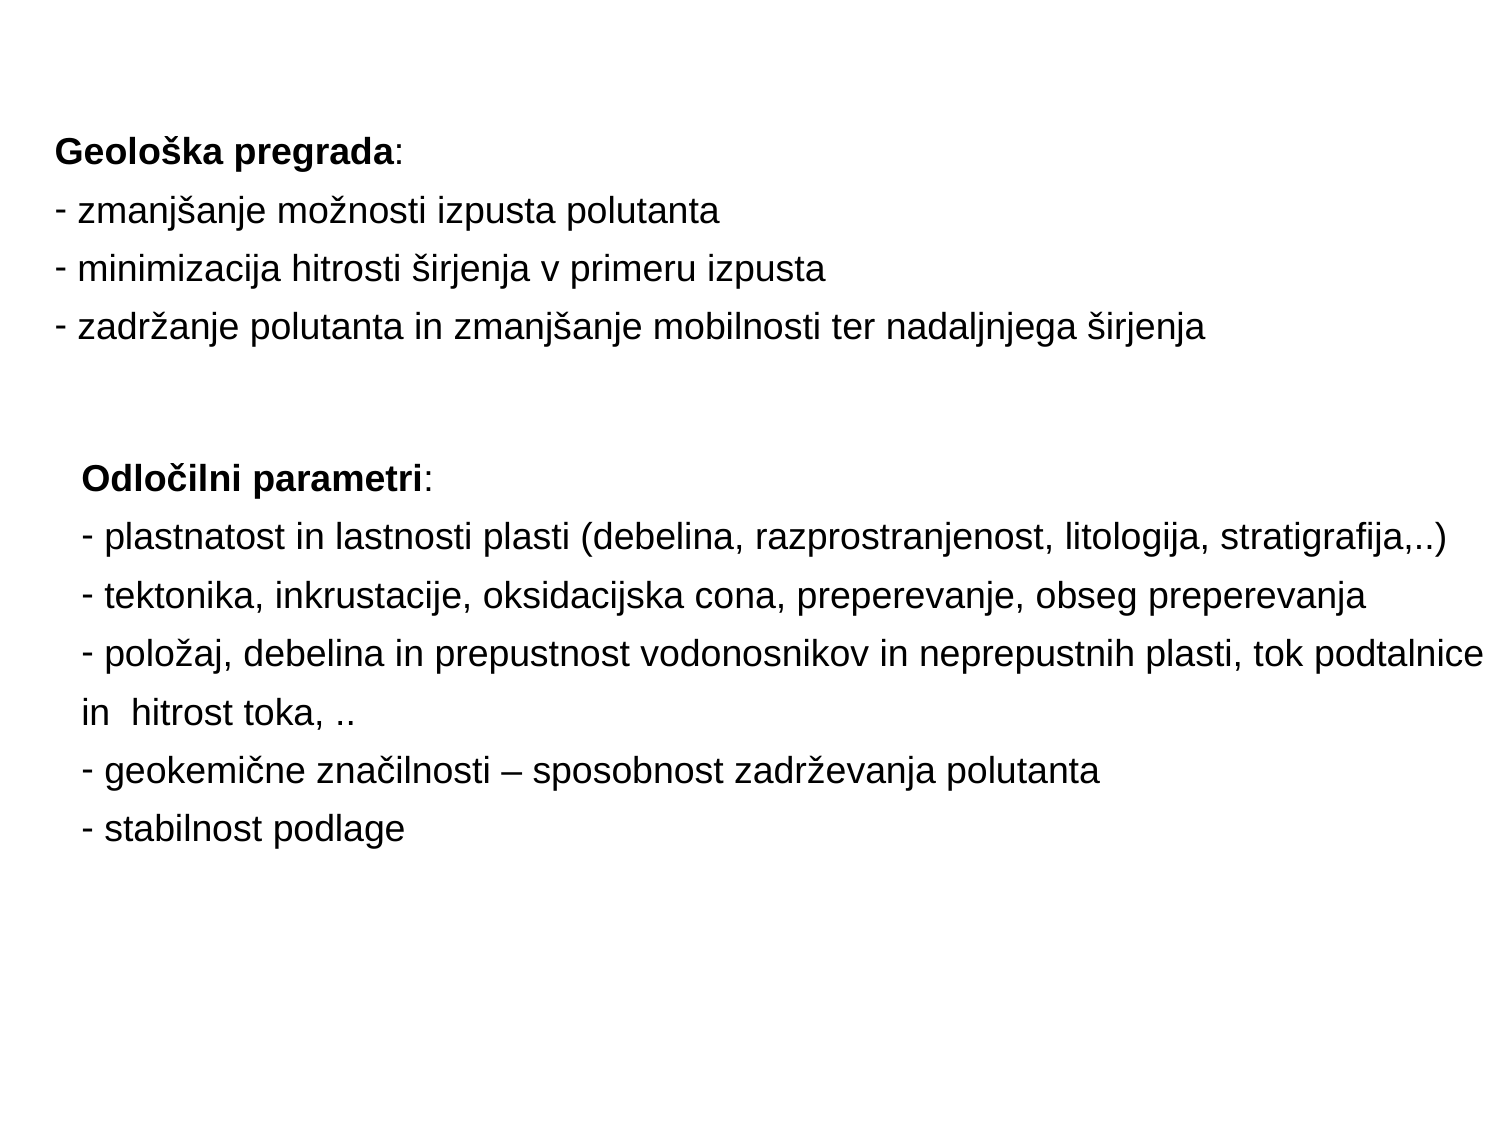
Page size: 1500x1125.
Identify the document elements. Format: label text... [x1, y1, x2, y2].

text_box Geološka pregrada: zmanjšanje možnosti izpusta polutanta minimizacija hitrosti širjenja v primeru izpusta zadržanje polutanta in zmanjšanje mobilnosti ter nadaljnjega širjenja [39, 105, 1232, 356]
text_box Odločilni parametri: plastnatost in lastnosti plasti (debelina, razprostranjenost, litologija, stratigrafija,..) tektonika, inkrustacije, oksidacijska cona, preperevanje, obseg preperevanja položaj, debelina in prepustnost vodonosnikov in neprepustnih plasti, tok podtalnice in hitrost toka, .. geokemične značilnosti – sposobnost zadrževanja polutanta stabilnost podlage [66, 432, 1500, 858]
